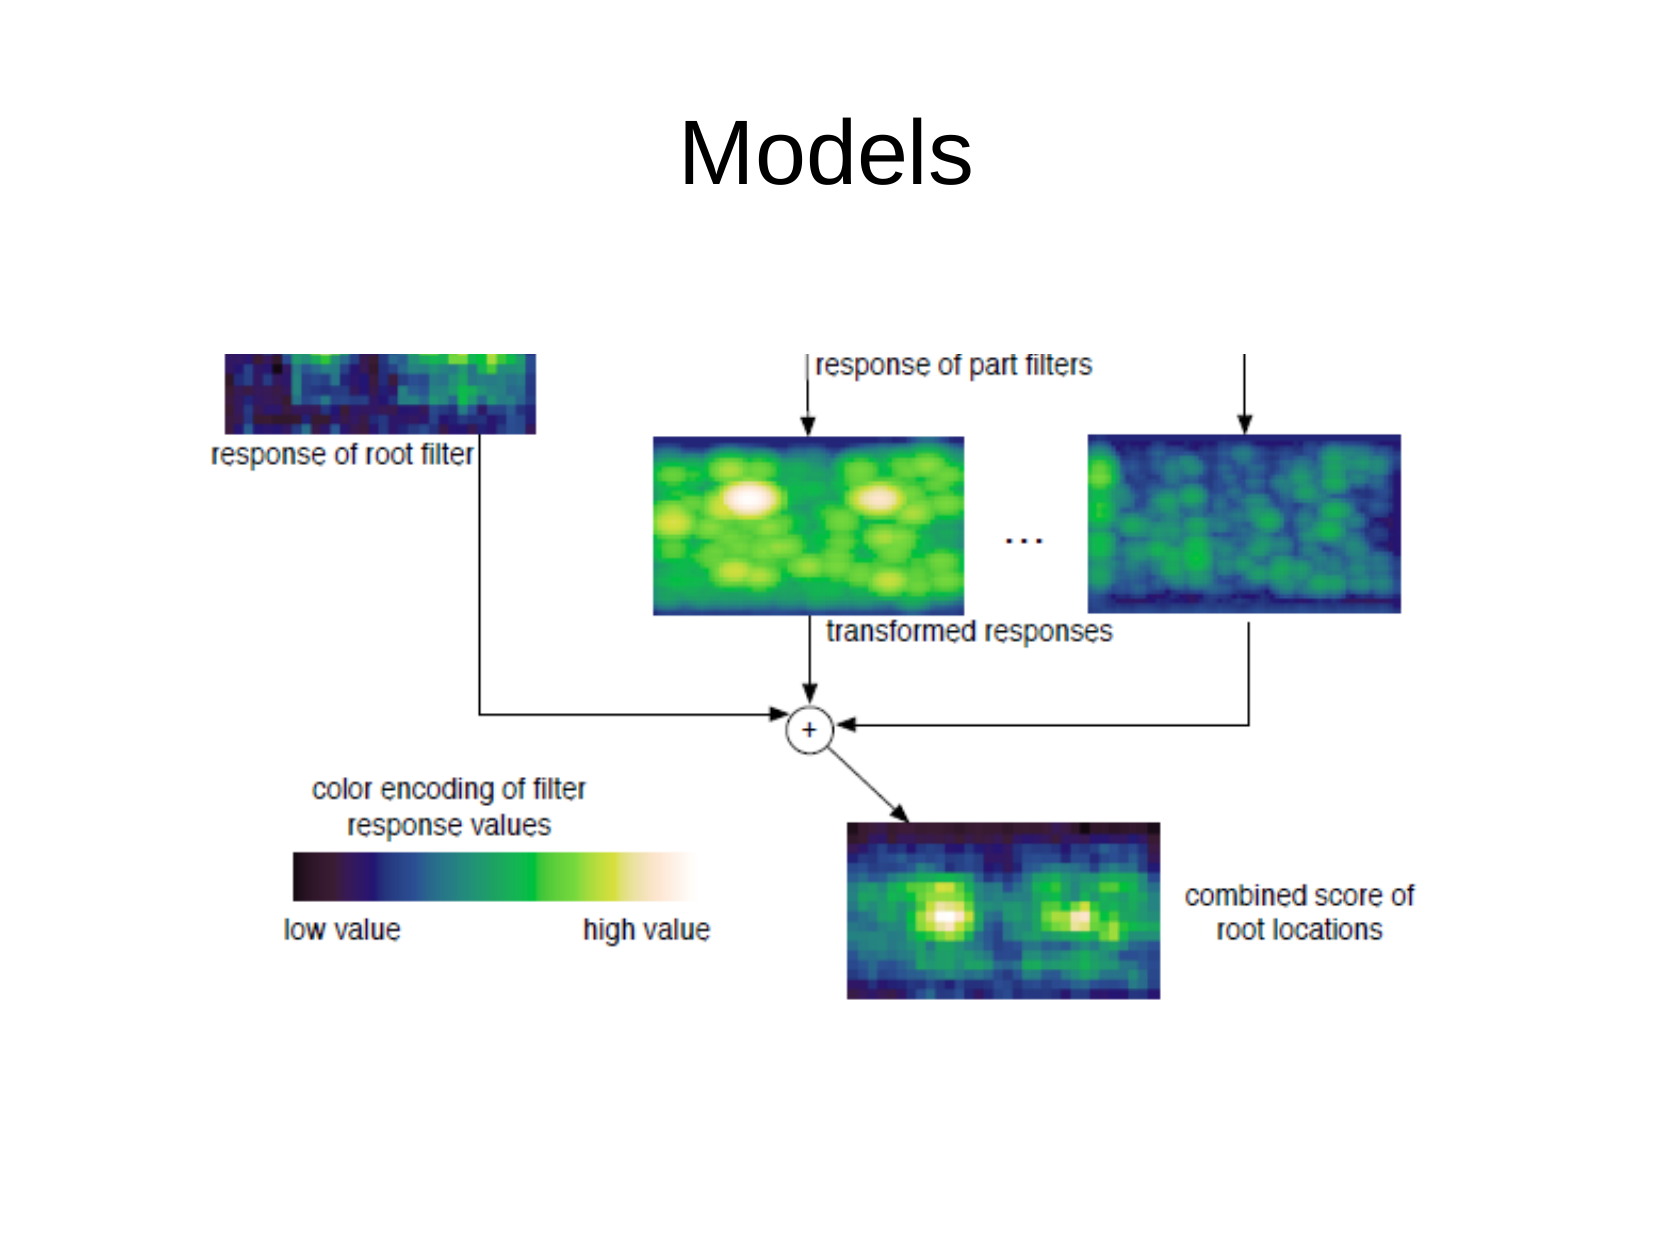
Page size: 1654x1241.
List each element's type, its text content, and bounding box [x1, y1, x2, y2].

title Models [82, 49, 1571, 257]
picture [185, 354, 1506, 1034]
